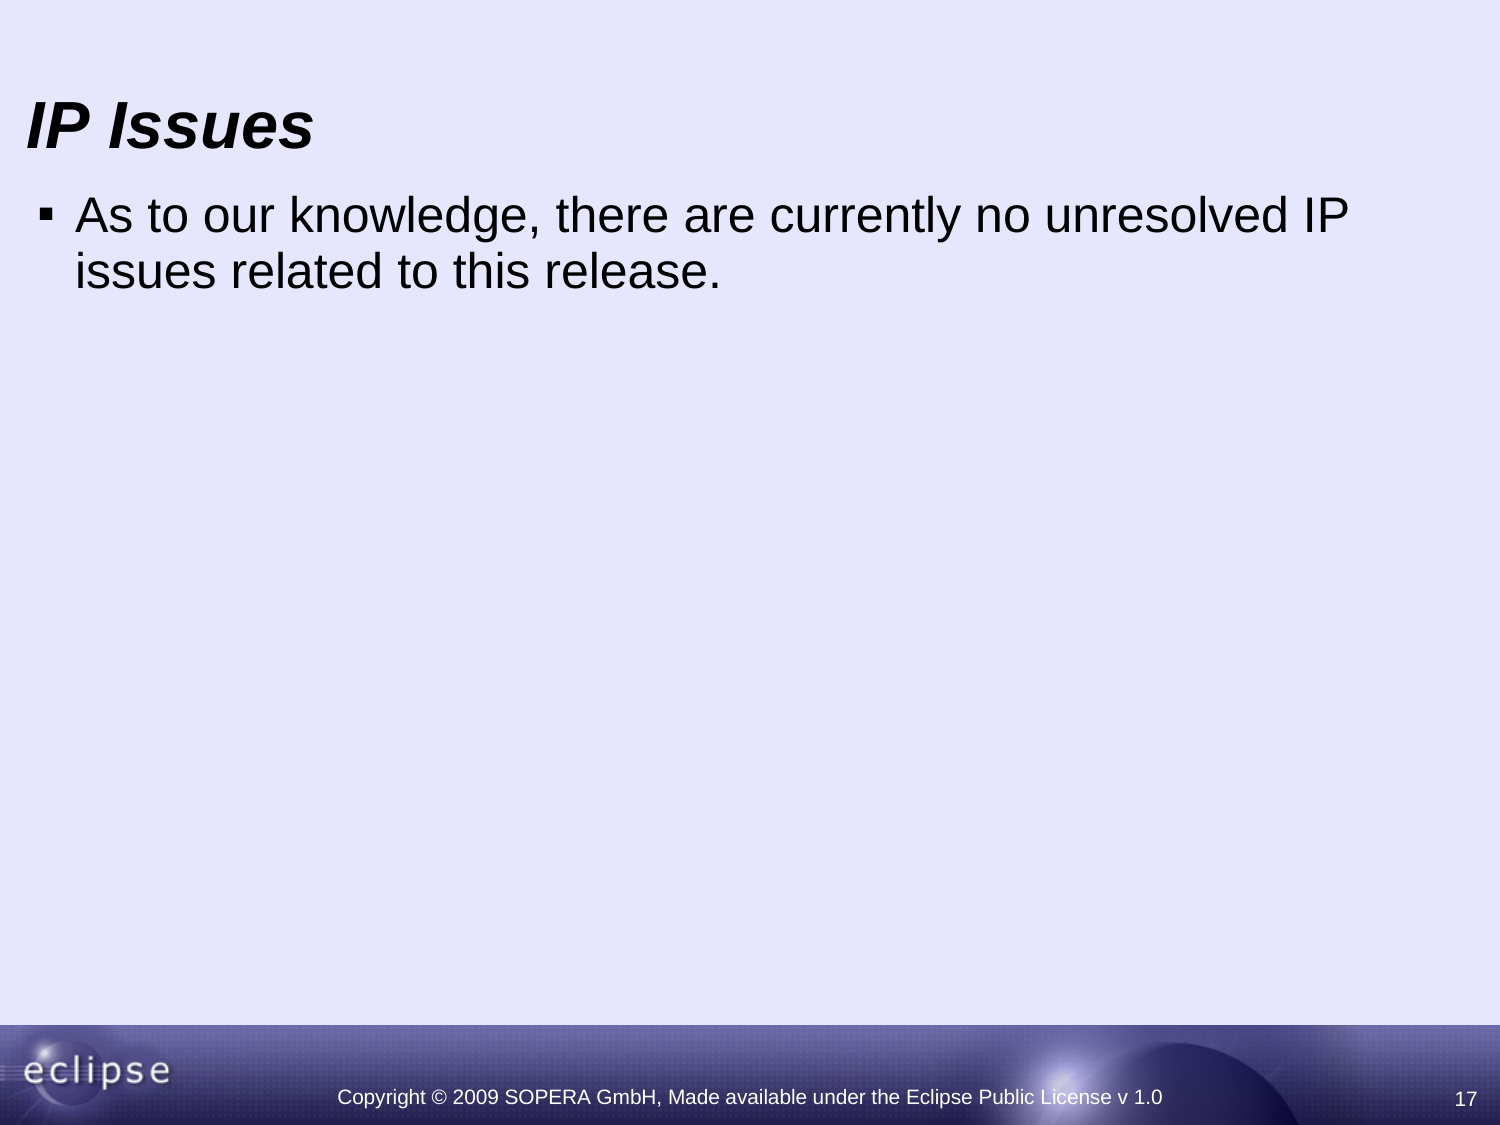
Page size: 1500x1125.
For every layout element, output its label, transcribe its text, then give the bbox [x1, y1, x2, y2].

picture [0, 1025, 1500, 1125]
list As to our knowledge, there are currently no unresolved IP issues related to this release. [37, 187, 1463, 1021]
title IP Issues [26, 84, 1474, 172]
